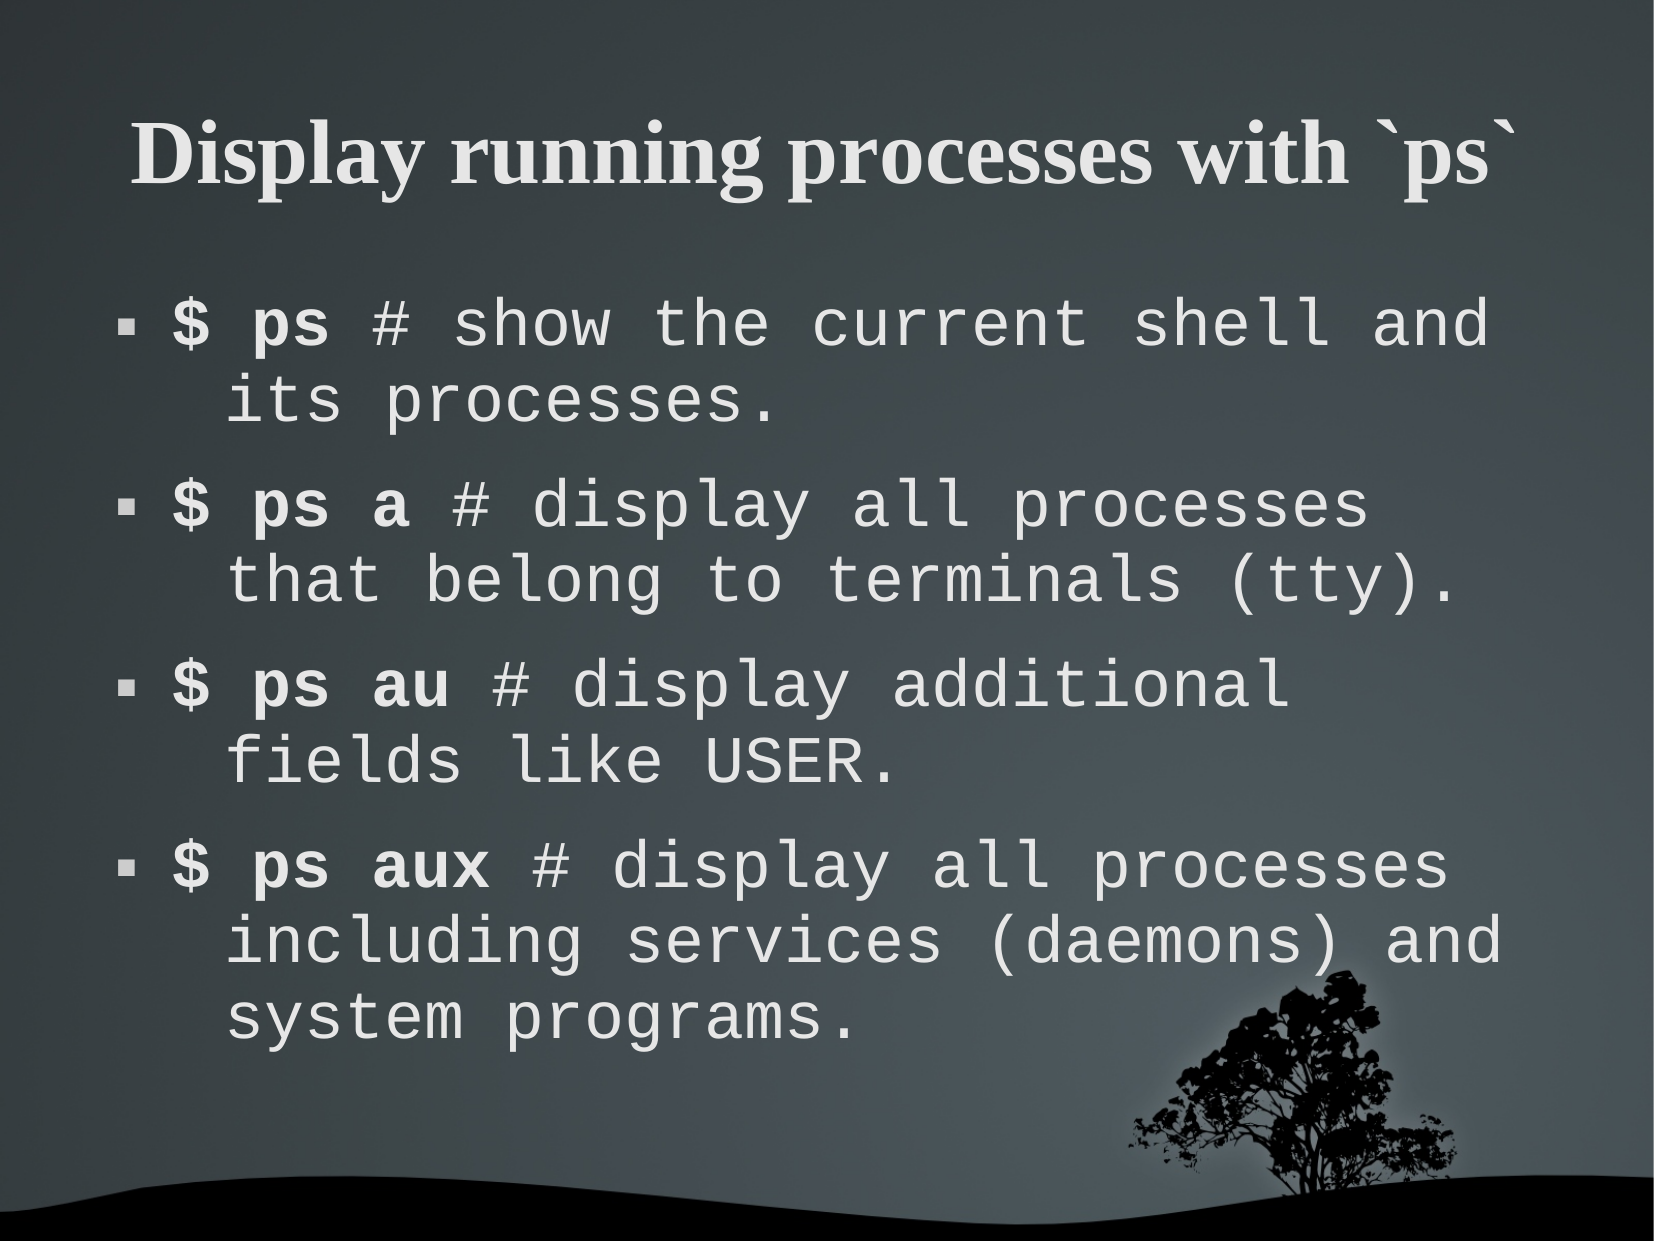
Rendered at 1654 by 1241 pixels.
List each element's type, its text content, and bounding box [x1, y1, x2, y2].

list $ ps # show the current shell and its processes. $ ps a # display all processes that belong to terminals (tty). $ ps au # display additional fields like USER. $ ps aux # display all processes including services (daemons) and system programs. [82, 290, 1571, 1213]
title Display running processes with `ps` [82, 49, 1571, 257]
picture [0, 0, 1654, 1241]
